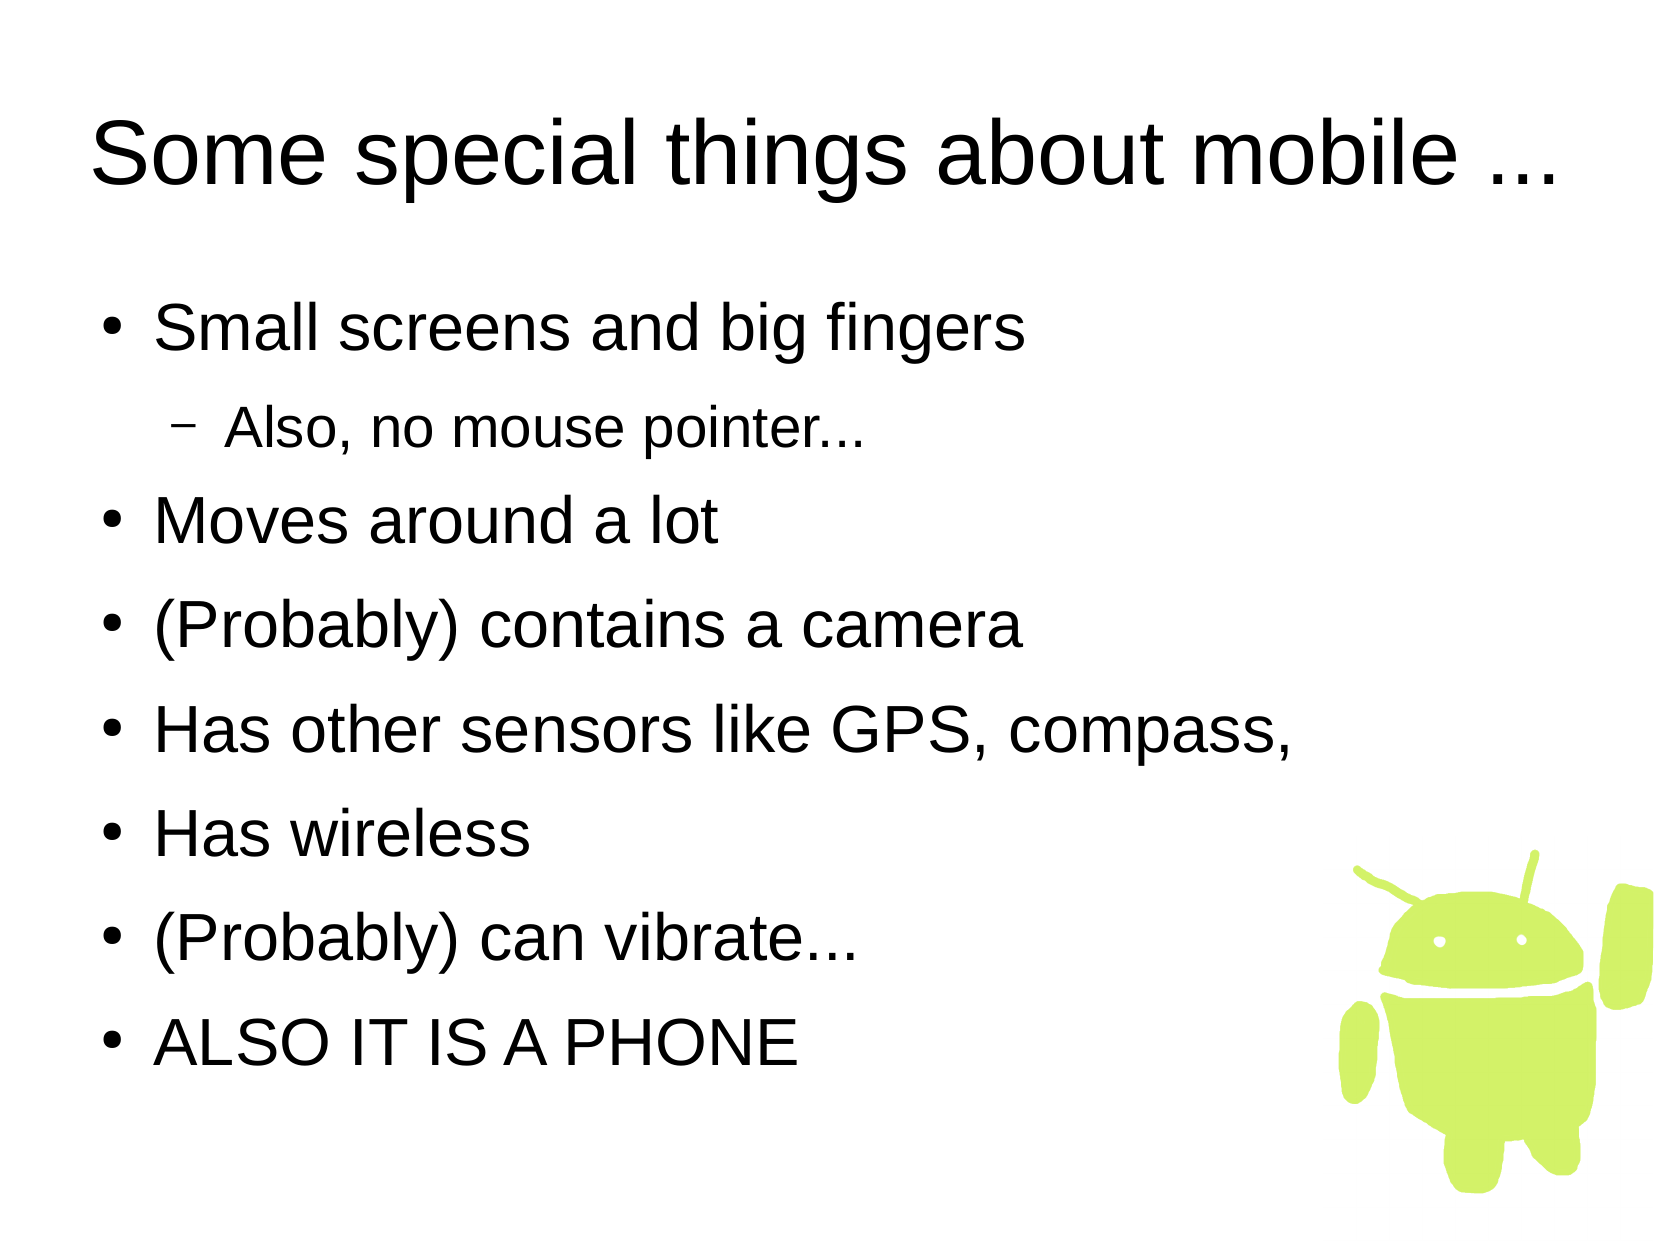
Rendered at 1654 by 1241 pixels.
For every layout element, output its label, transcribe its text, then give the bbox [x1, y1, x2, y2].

title Some special things about mobile ... [82, 49, 1571, 257]
list Small screens and big fingers Also, no mouse pointer... Moves around a lot (Probably) contains a camera Has other sensors like GPS, compass, Has wireless (Probably) can vibrate... ALSO IT IS A PHONE [82, 290, 1538, 1096]
picture [1323, 836, 1654, 1241]
